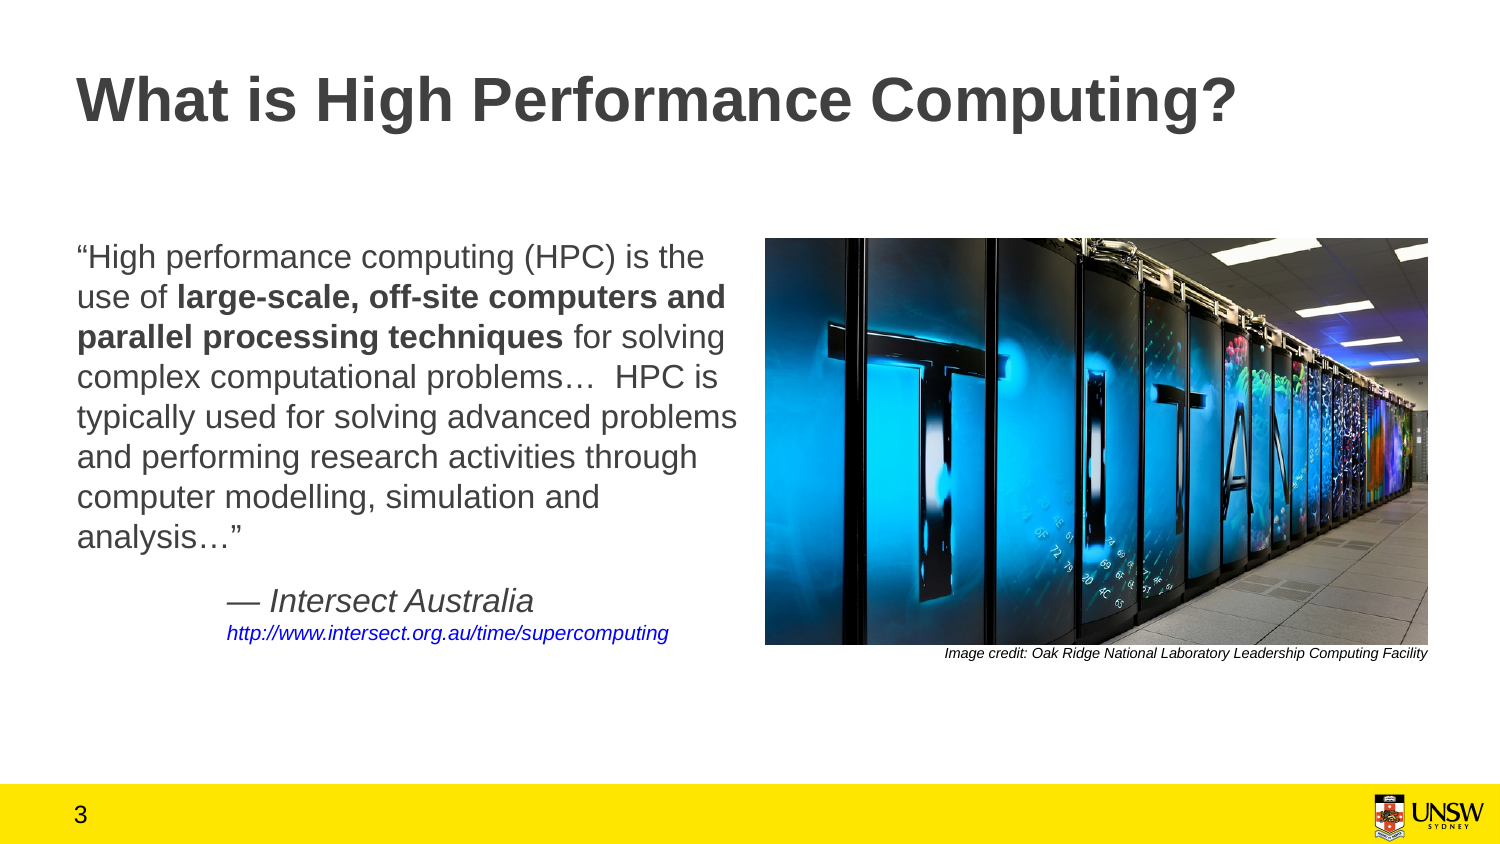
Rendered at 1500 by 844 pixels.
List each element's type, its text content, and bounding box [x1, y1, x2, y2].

picture [0, 784, 1500, 844]
list “High performance computing (HPC) is the use of large-scale, off-site computers and parallel processing techniques for solving complex computational problems… HPC is typically used for solving advanced problems and performing research activities through computer modelling, simulation and analysis…” — Intersect Australia http://www.intersect.org.au/time/supercomputing [76, 165, 745, 756]
text_box Image credit: Oak Ridge National Laboratory Leadership Computing Facility [802, 645, 1428, 668]
text_box <number> [59, 791, 219, 839]
title What is High Performance Computing? [76, 59, 1427, 136]
picture [765, 238, 1428, 645]
